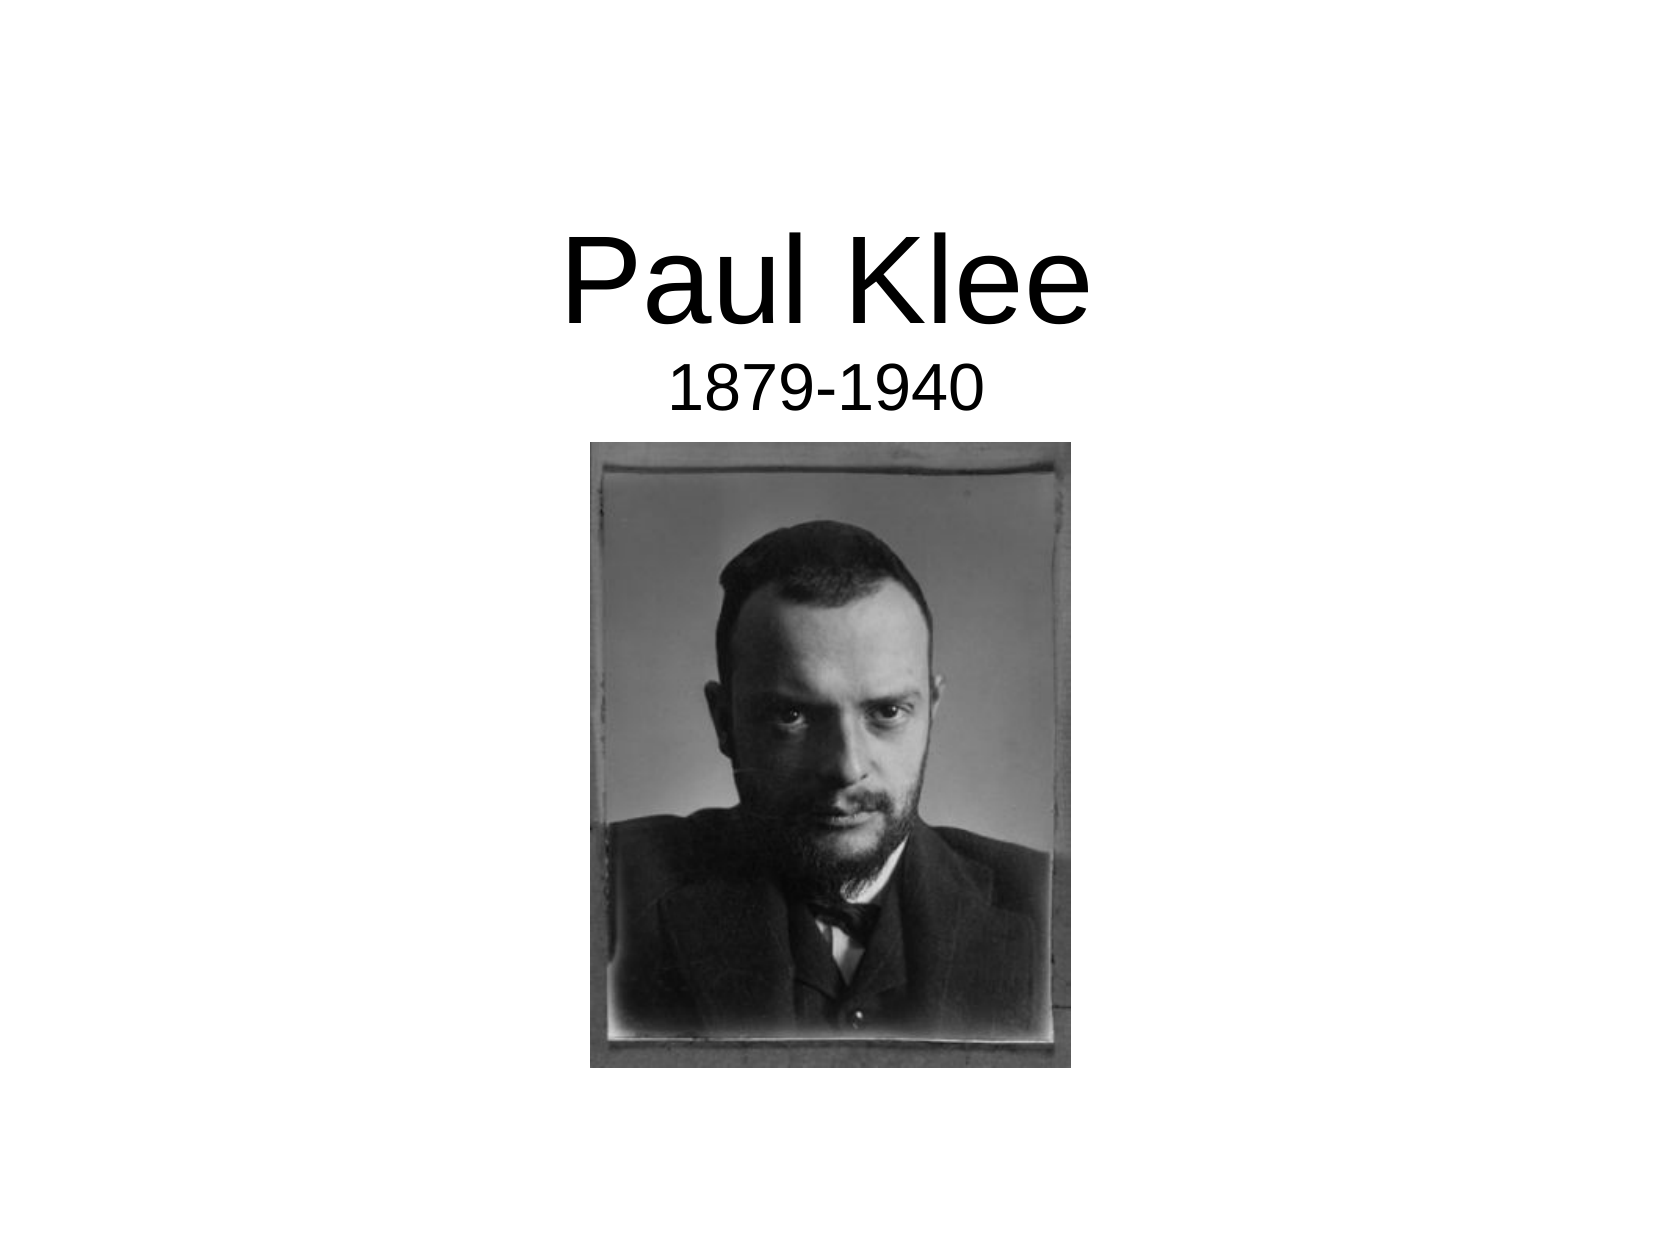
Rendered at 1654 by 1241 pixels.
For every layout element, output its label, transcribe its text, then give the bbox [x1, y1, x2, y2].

subtitle Paul Klee 1879-1940 [82, 56, 1571, 1102]
picture [590, 442, 1071, 1068]
